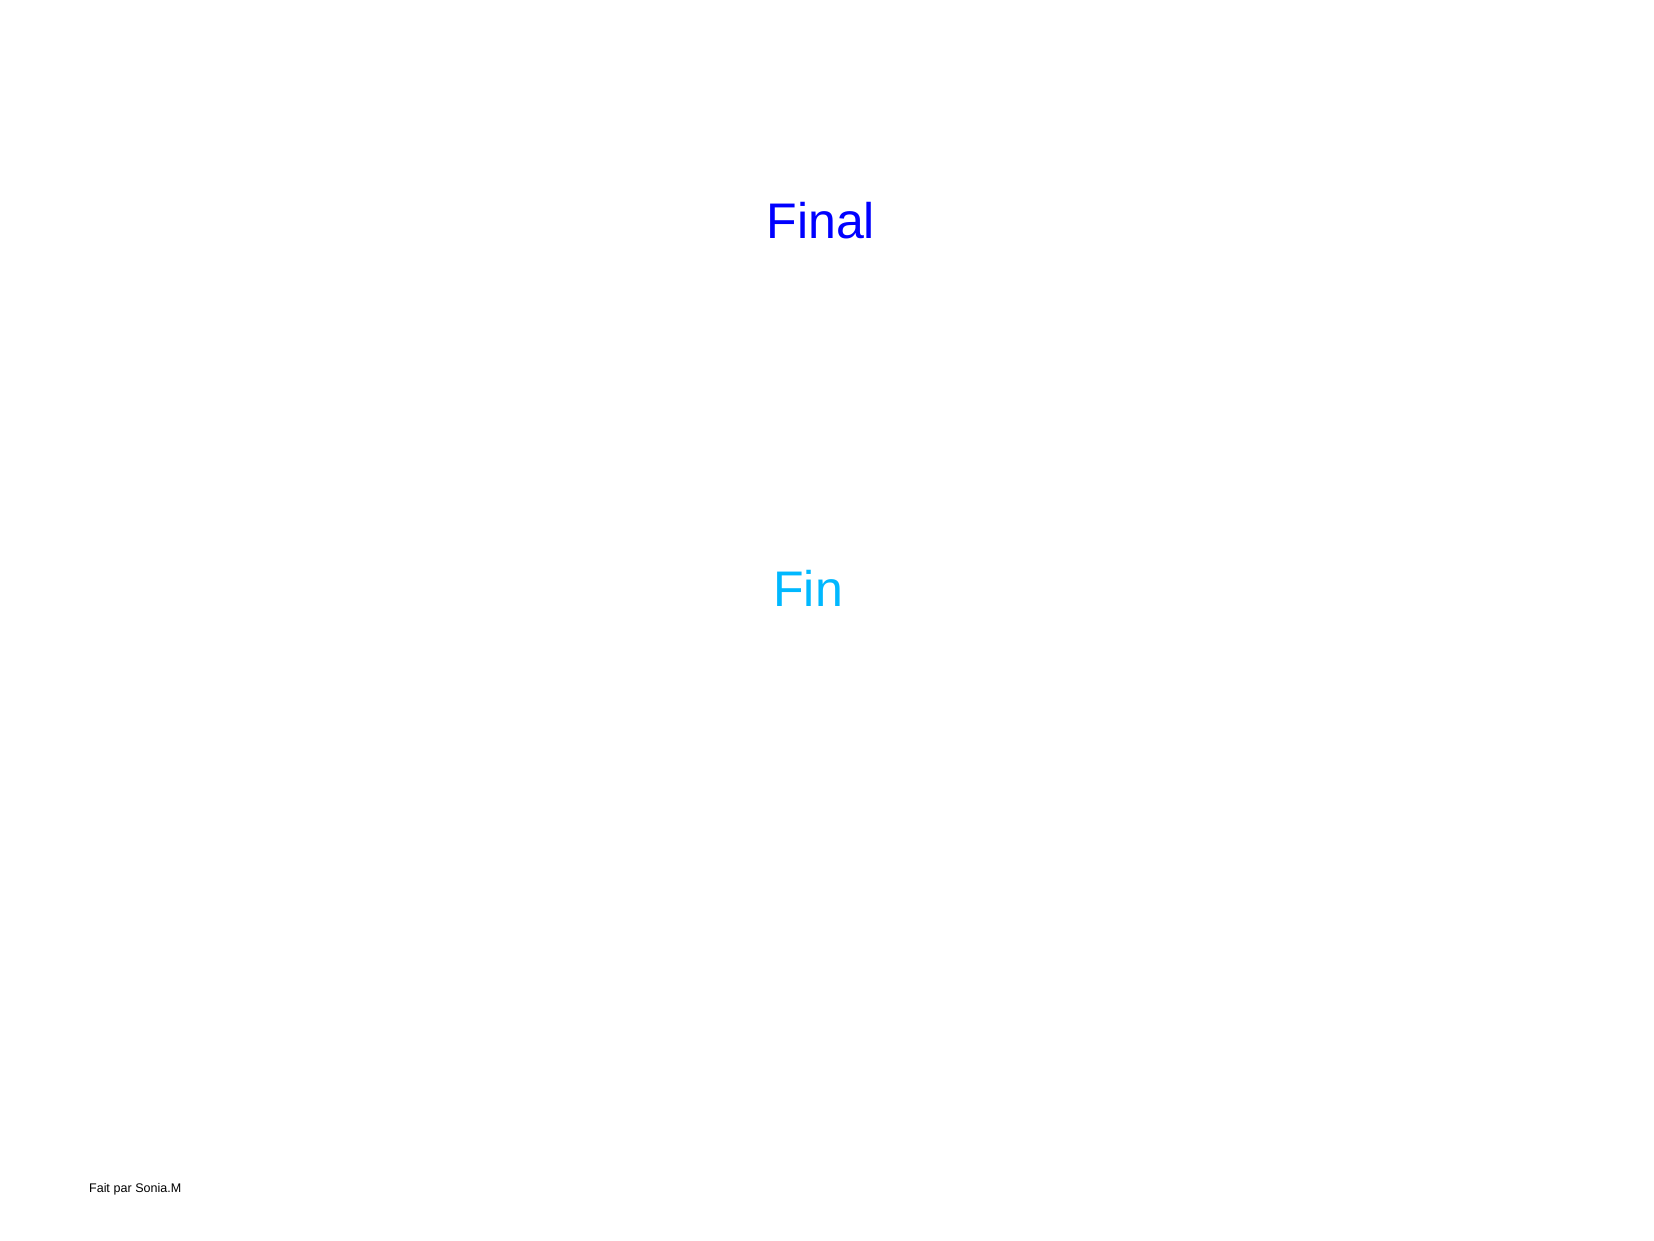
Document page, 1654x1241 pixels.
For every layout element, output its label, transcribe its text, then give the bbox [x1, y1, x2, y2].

list Fait par Sonia.M [18, 1181, 355, 1227]
list Fin [702, 561, 1565, 932]
title Final [76, 117, 1565, 325]
